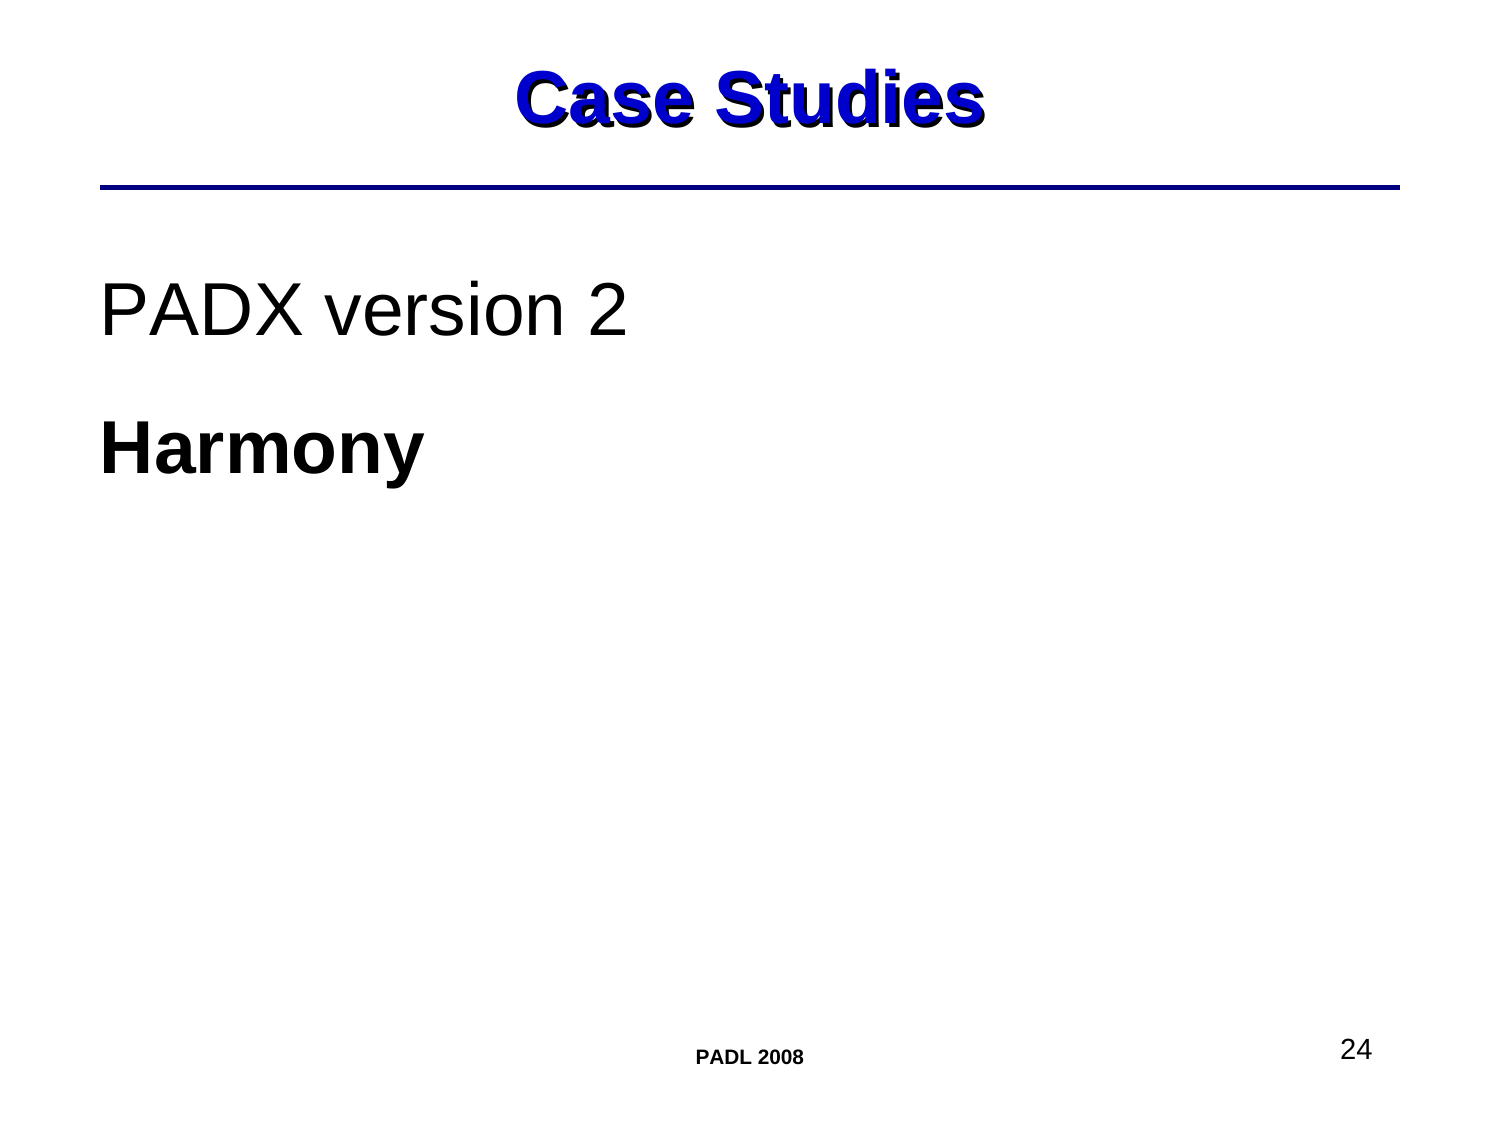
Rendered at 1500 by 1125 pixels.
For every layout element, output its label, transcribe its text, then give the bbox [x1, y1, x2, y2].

title Case Studies [99, 0, 1401, 196]
list PADX version 2 Harmony [99, 224, 1375, 986]
